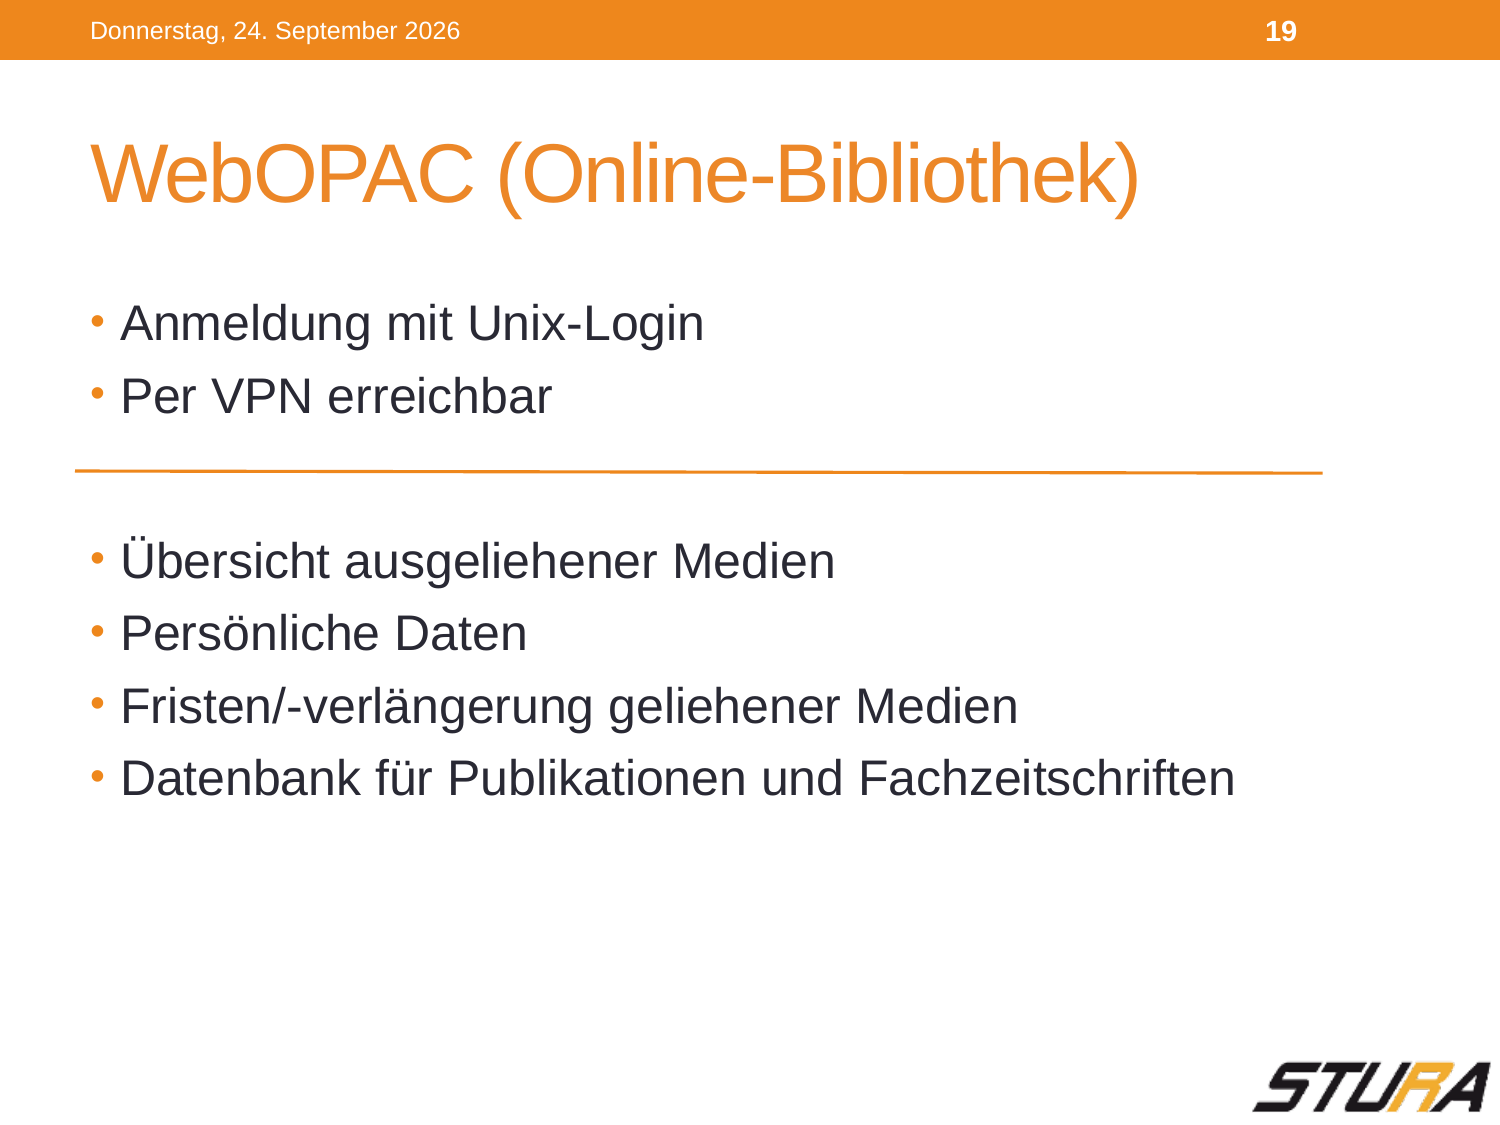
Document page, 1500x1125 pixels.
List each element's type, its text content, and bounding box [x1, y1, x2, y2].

title WebOPAC (Online-Bibliothek) [75, 87, 1426, 251]
list Übersicht ausgeliehener Medien Persönliche Daten Fristen/-verlängerung geliehener Medien Datenbank für Publikationen und Fachzeitschriften [75, 520, 1426, 831]
text_box Anmeldung mit Unix-Login Per VPN erreichbar [75, 282, 1426, 465]
text_box ‹Nr.› [1250, 3, 1426, 57]
text_box Mittwoch, 21. September 16 [75, 3, 550, 57]
